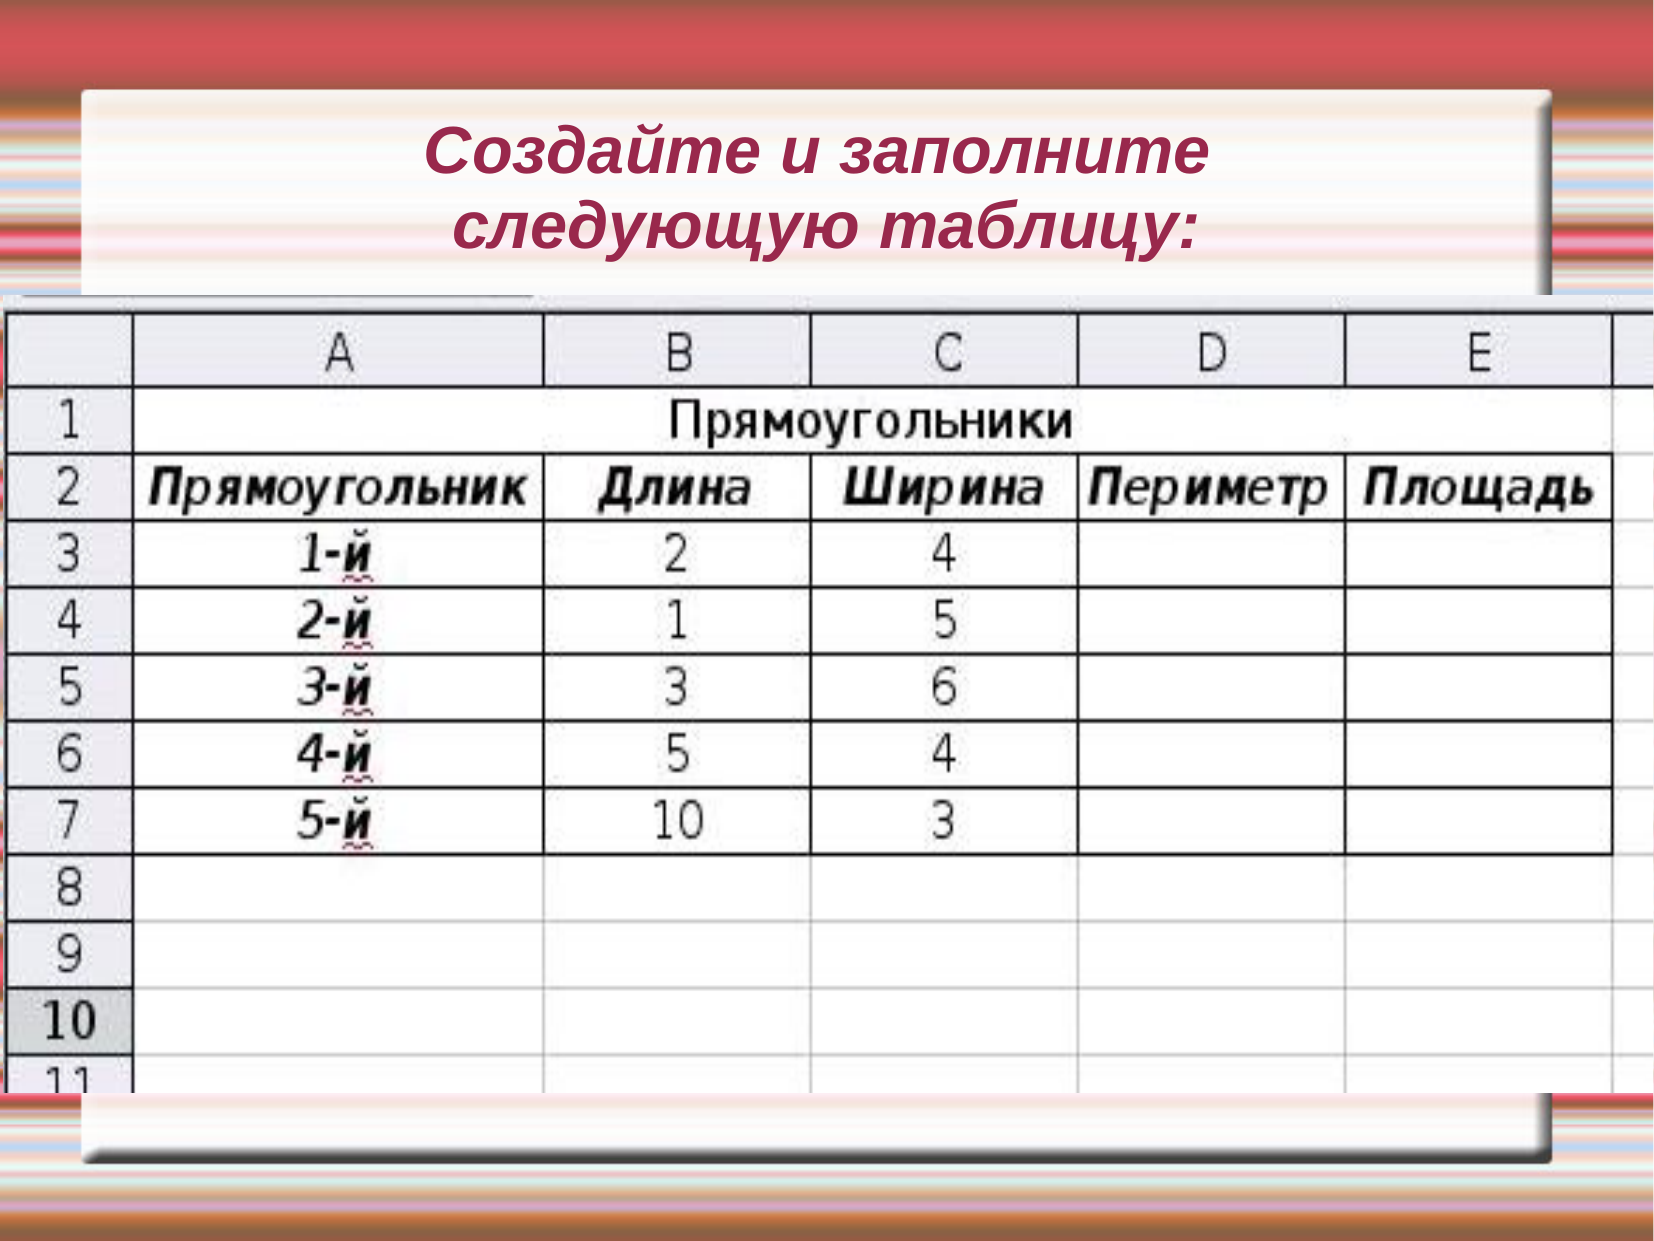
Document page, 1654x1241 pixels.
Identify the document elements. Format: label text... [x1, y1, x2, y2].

picture [0, 266, 1654, 1241]
title Создайте и заполните следующую таблицу: [0, 110, 1654, 266]
picture [0, 0, 1654, 110]
